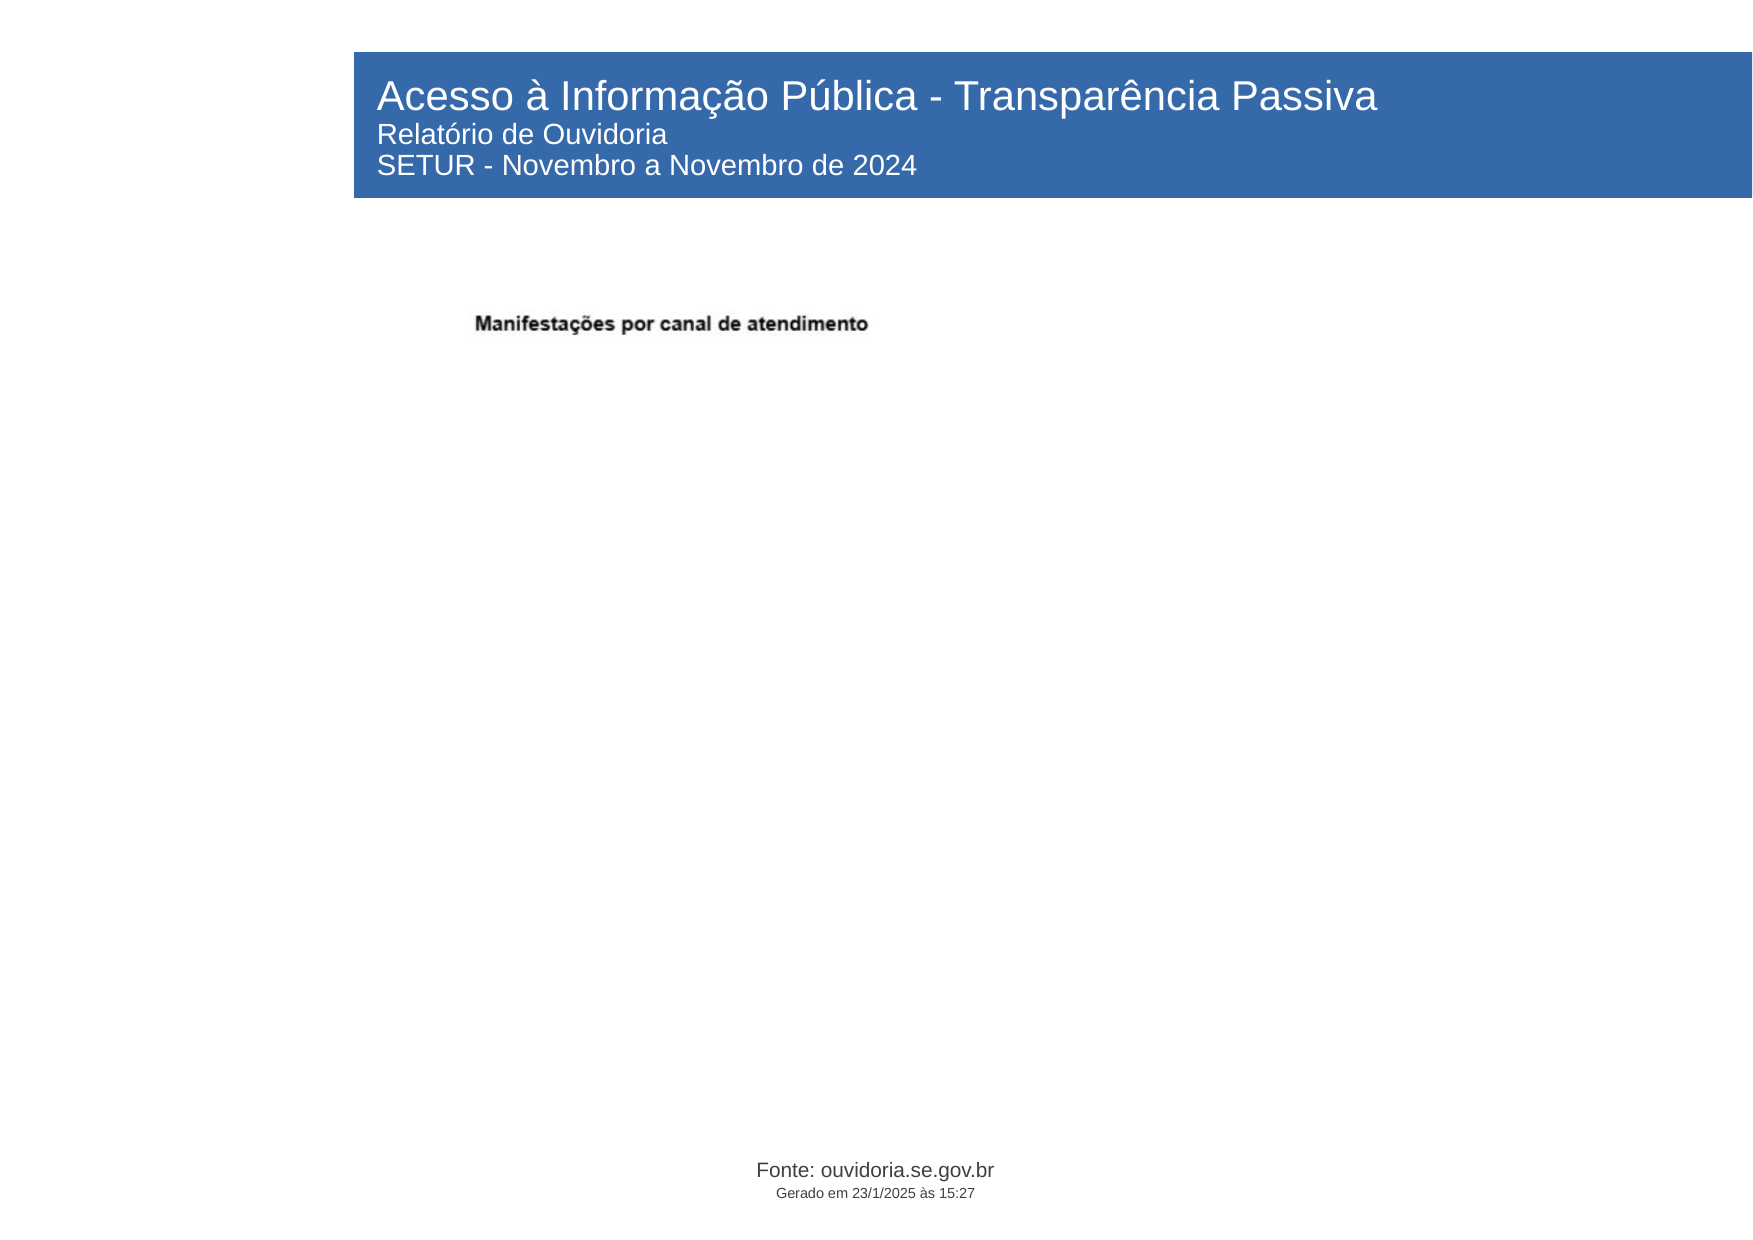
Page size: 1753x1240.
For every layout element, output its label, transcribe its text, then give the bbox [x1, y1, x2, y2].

text_box Acesso à Informação Pública - Transparência Passiva Relatório de Ouvidoria SETUR - Novembro a Novembro de 2024 [376, 72, 1403, 186]
text_box Fonte: ouvidoria.se.gov.br Gerado em 23/1/2025 às 15:27 [756, 1158, 1023, 1208]
text_box [354, 52, 1752, 198]
text_box [227, 211, 1527, 1028]
